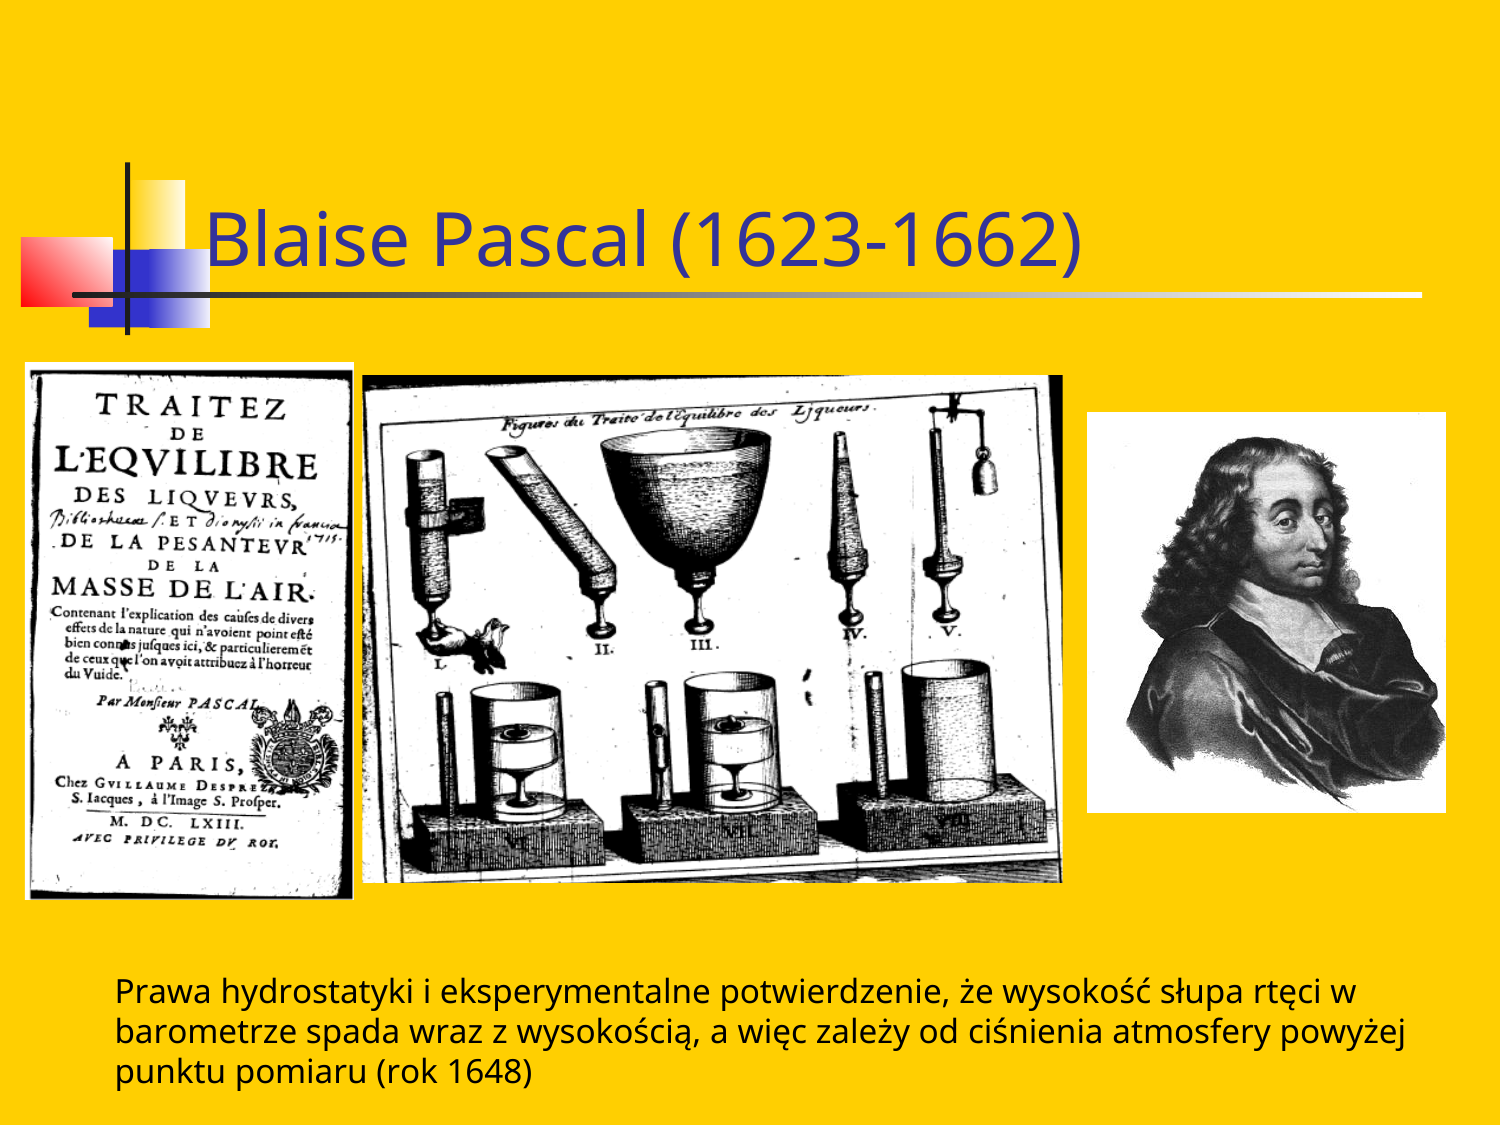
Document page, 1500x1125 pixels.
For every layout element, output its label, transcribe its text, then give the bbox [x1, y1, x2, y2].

text_box Prawa hydrostatyki i eksperymentalne potwierdzenie, że wysokość słupa rtęci w barometrze spada wraz z wysokością, a więc zależy od ciśnienia atmosfery powyżej punktu pomiaru (rok 1648) [99, 962, 1426, 1098]
picture [1087, 412, 1446, 813]
picture [24, 362, 354, 901]
title Blaise Pascal (1623-1662) [188, 101, 1468, 289]
picture [362, 375, 1063, 883]
